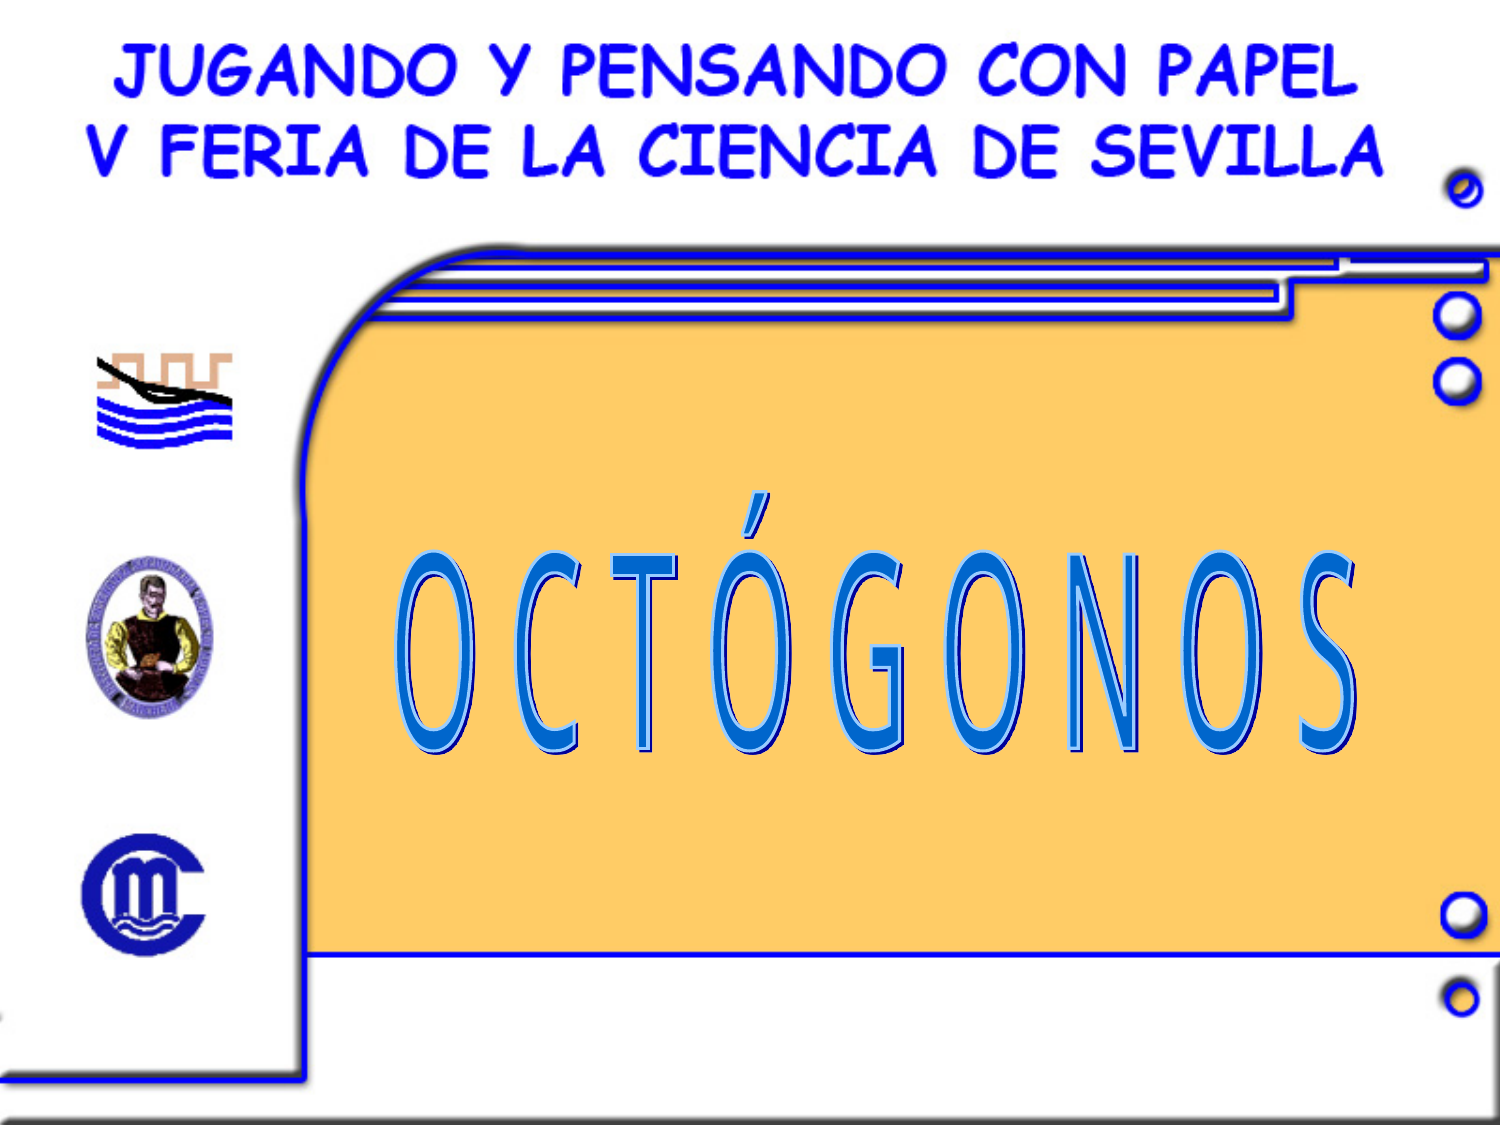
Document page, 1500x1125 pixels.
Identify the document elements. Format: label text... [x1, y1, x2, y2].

picture [0, 0, 1500, 1125]
text_box O C T Ó G O N O S [711, 551, 788, 751]
text_box O C T Ó G O N O S [944, 551, 1021, 751]
text_box O C T Ó G O N O S [611, 554, 674, 749]
text_box O C T Ó G O N O S [831, 551, 900, 751]
text_box O C T Ó G O N O S [1181, 551, 1258, 751]
text_box O C T Ó G O N O S [395, 551, 472, 751]
text_box O C T Ó G O N O S [1068, 554, 1134, 749]
text_box O C T Ó G O N O S [515, 551, 578, 751]
text_box O C T Ó G O N O S [1300, 551, 1353, 751]
text_box O C T Ó G O N O S [742, 491, 766, 536]
